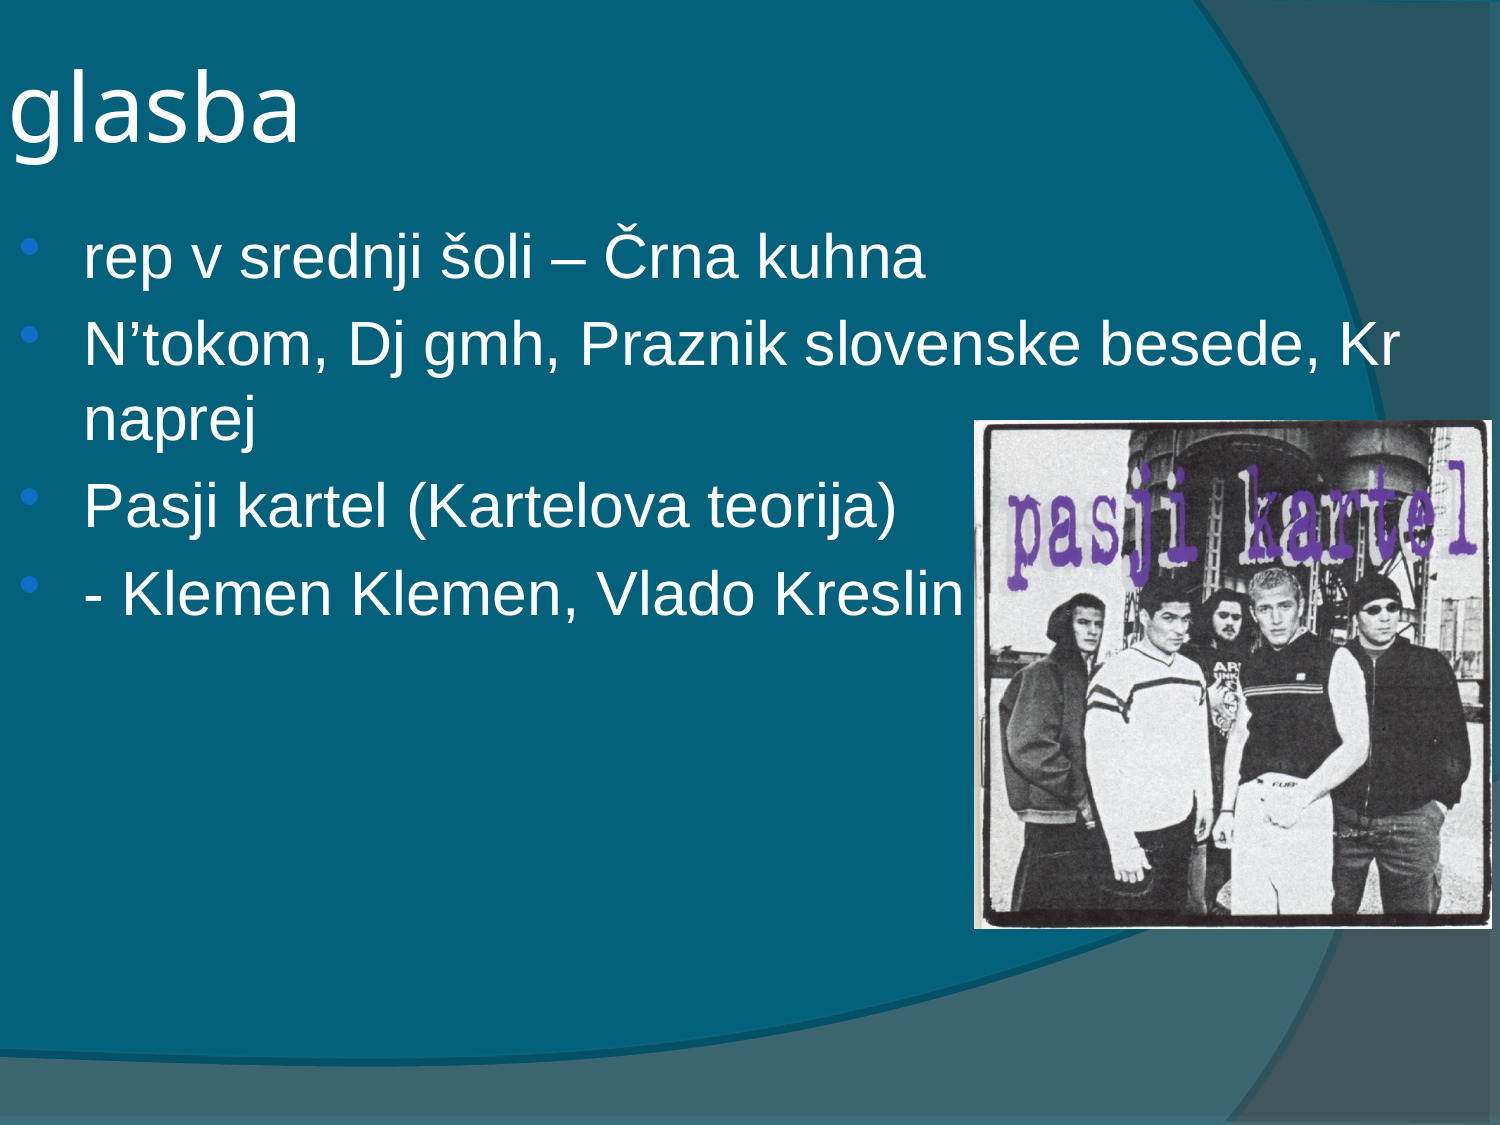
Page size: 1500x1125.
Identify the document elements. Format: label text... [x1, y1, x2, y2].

title glasba [0, 0, 1500, 208]
picture [975, 420, 1492, 929]
list rep v srednji šoli – Črna kuhna N’tokom, Dj gmh, Praznik slovenske besede, Kr naprej Pasji kartel (Kartelova teorija) - Klemen Klemen, Vlado Kreslin [0, 208, 1500, 1125]
